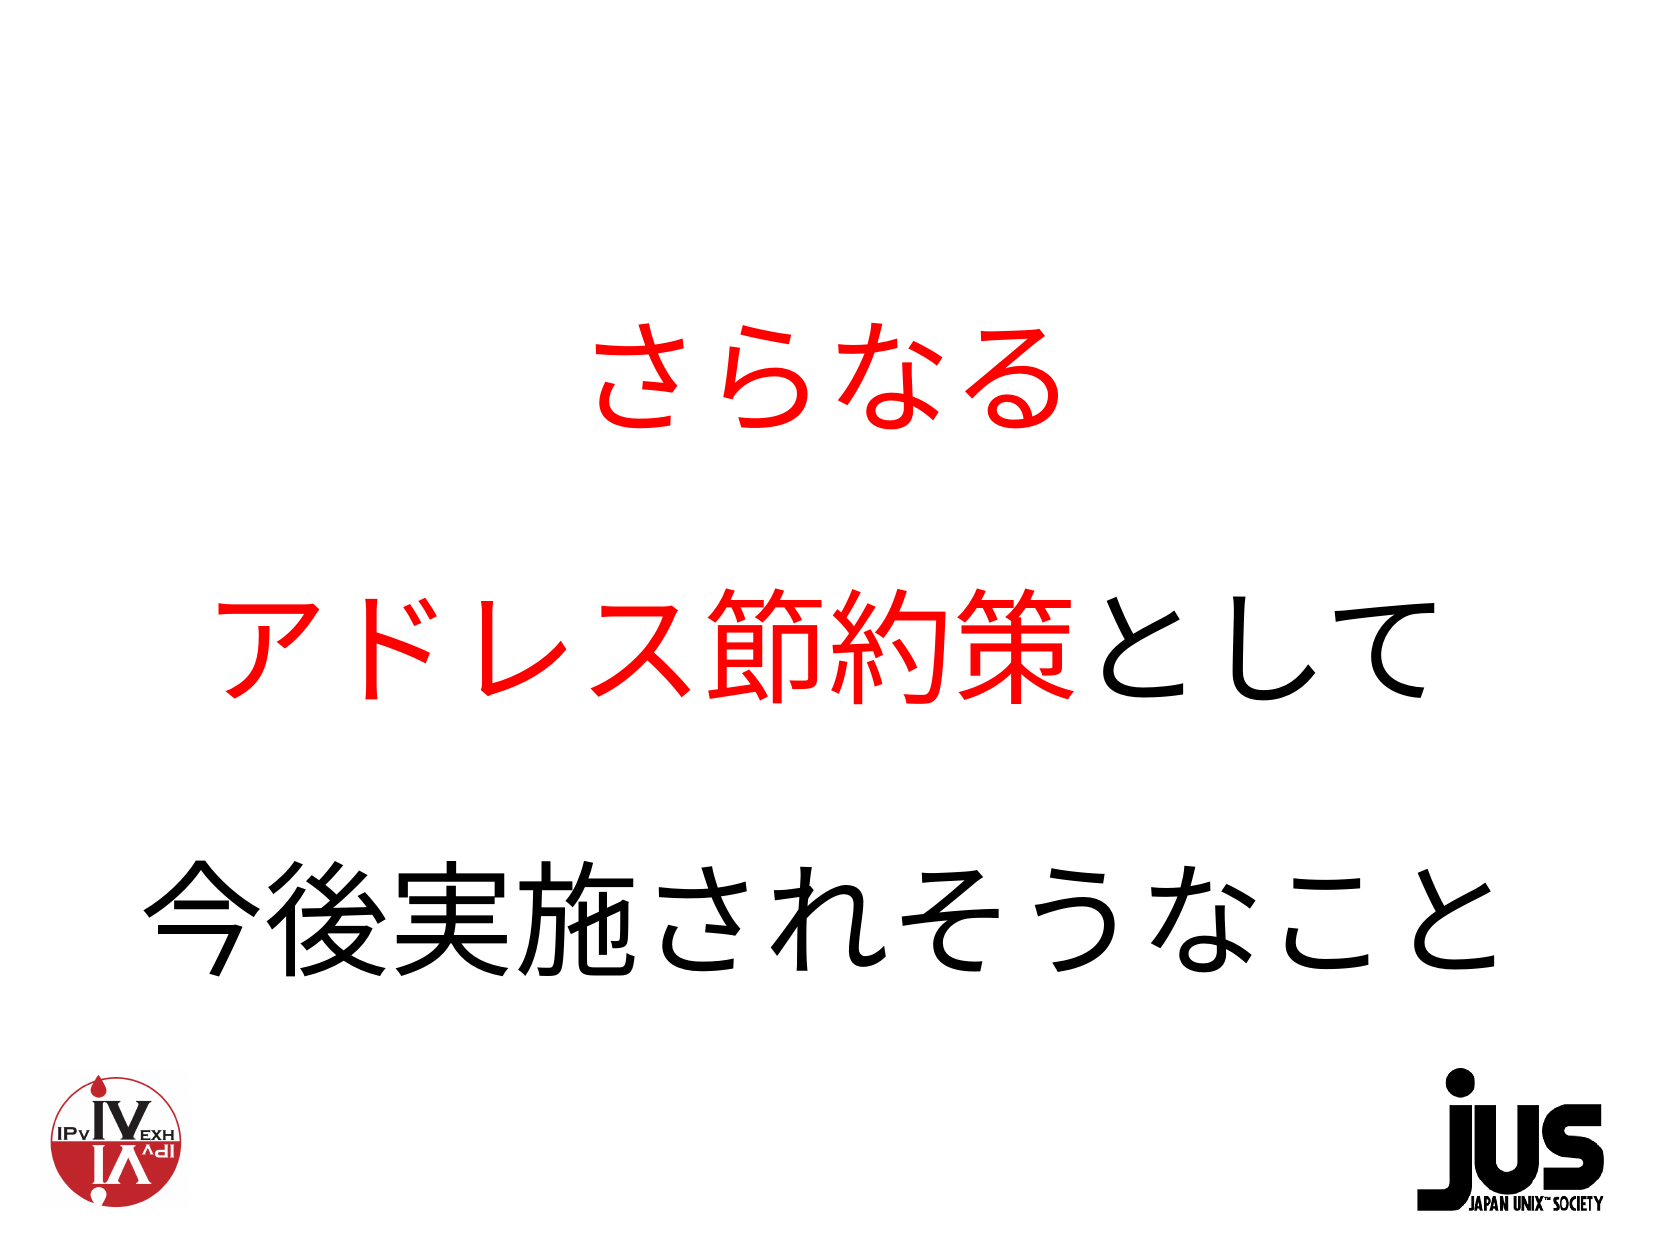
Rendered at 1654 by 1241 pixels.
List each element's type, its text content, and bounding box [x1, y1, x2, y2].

picture [41, 1068, 190, 1210]
subtitle さらなる アドレス節約策として 今後実施されそうなこと [82, 88, 1571, 1102]
picture [1417, 1068, 1604, 1211]
